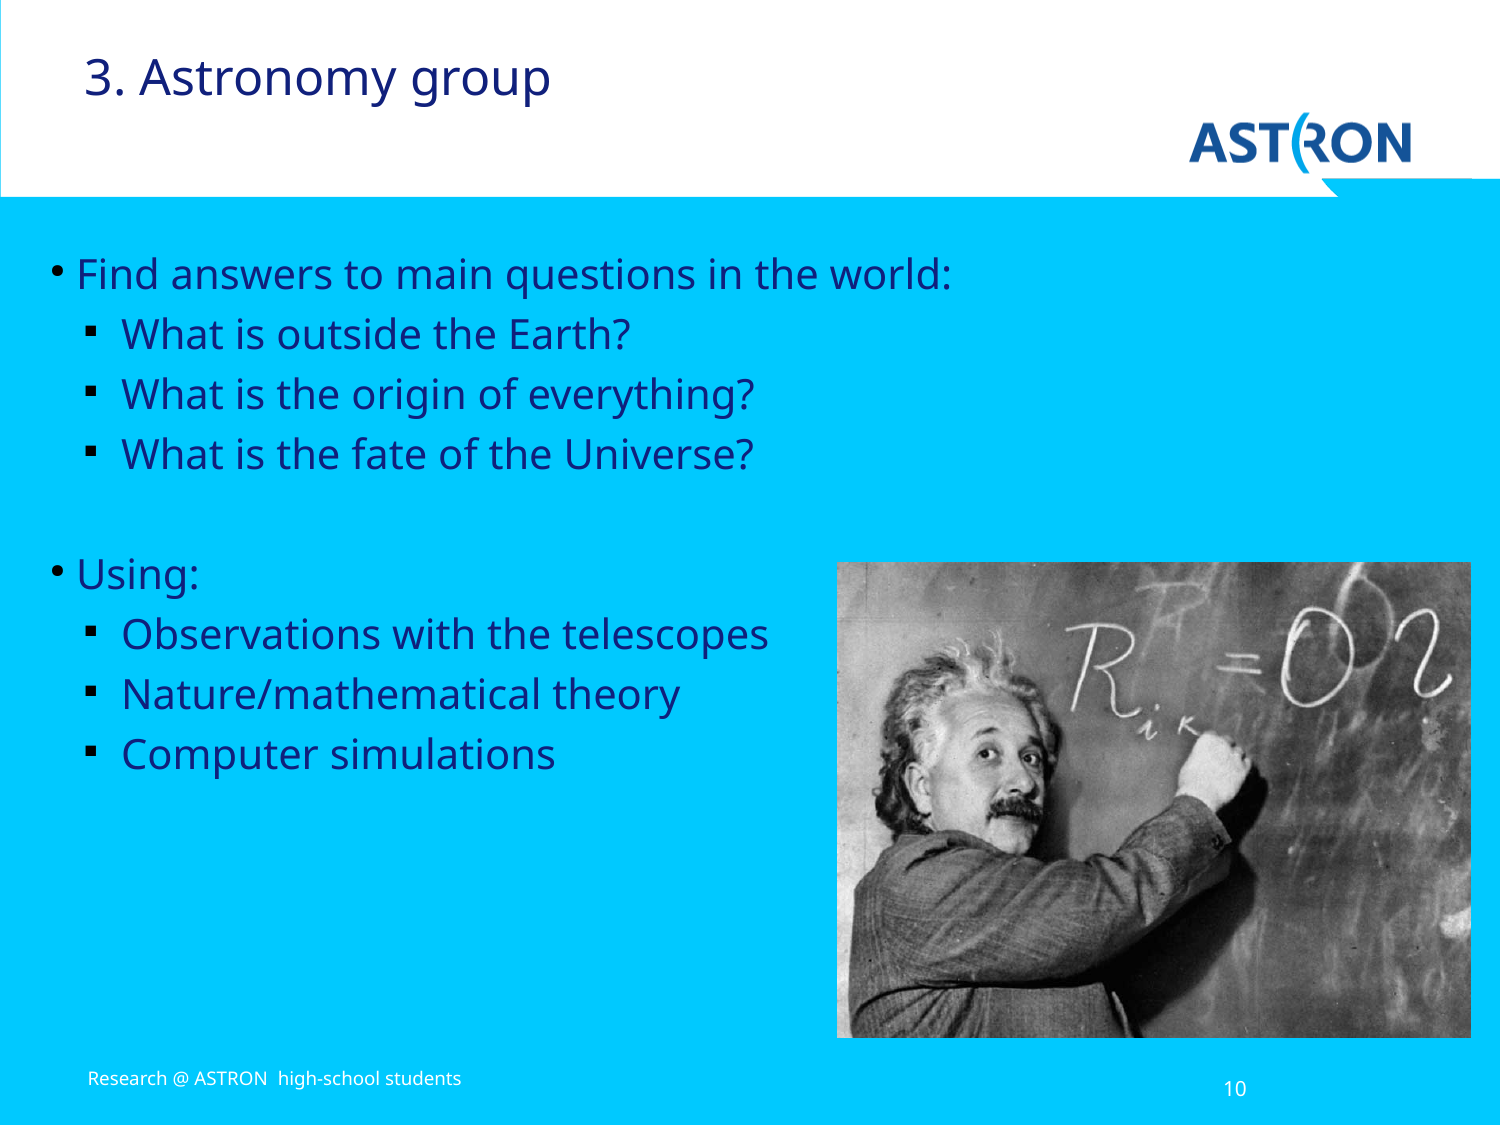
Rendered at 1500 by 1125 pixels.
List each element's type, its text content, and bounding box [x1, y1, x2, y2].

text_box Research @ ASTRON high-school students [87, 1062, 1055, 1125]
picture [838, 563, 1470, 1037]
text_box <number> [1208, 1062, 1409, 1125]
text_box 3. Astronomy group [69, 37, 1075, 188]
text_box Find answers to main questions in the world: What is outside the Earth? What is the origin of everything? What is the fate of the Universe? Using: Observations with the telescopes Nature/mathematical theory Computer simulations [50, 237, 1388, 1007]
picture [0, 0, 1500, 196]
